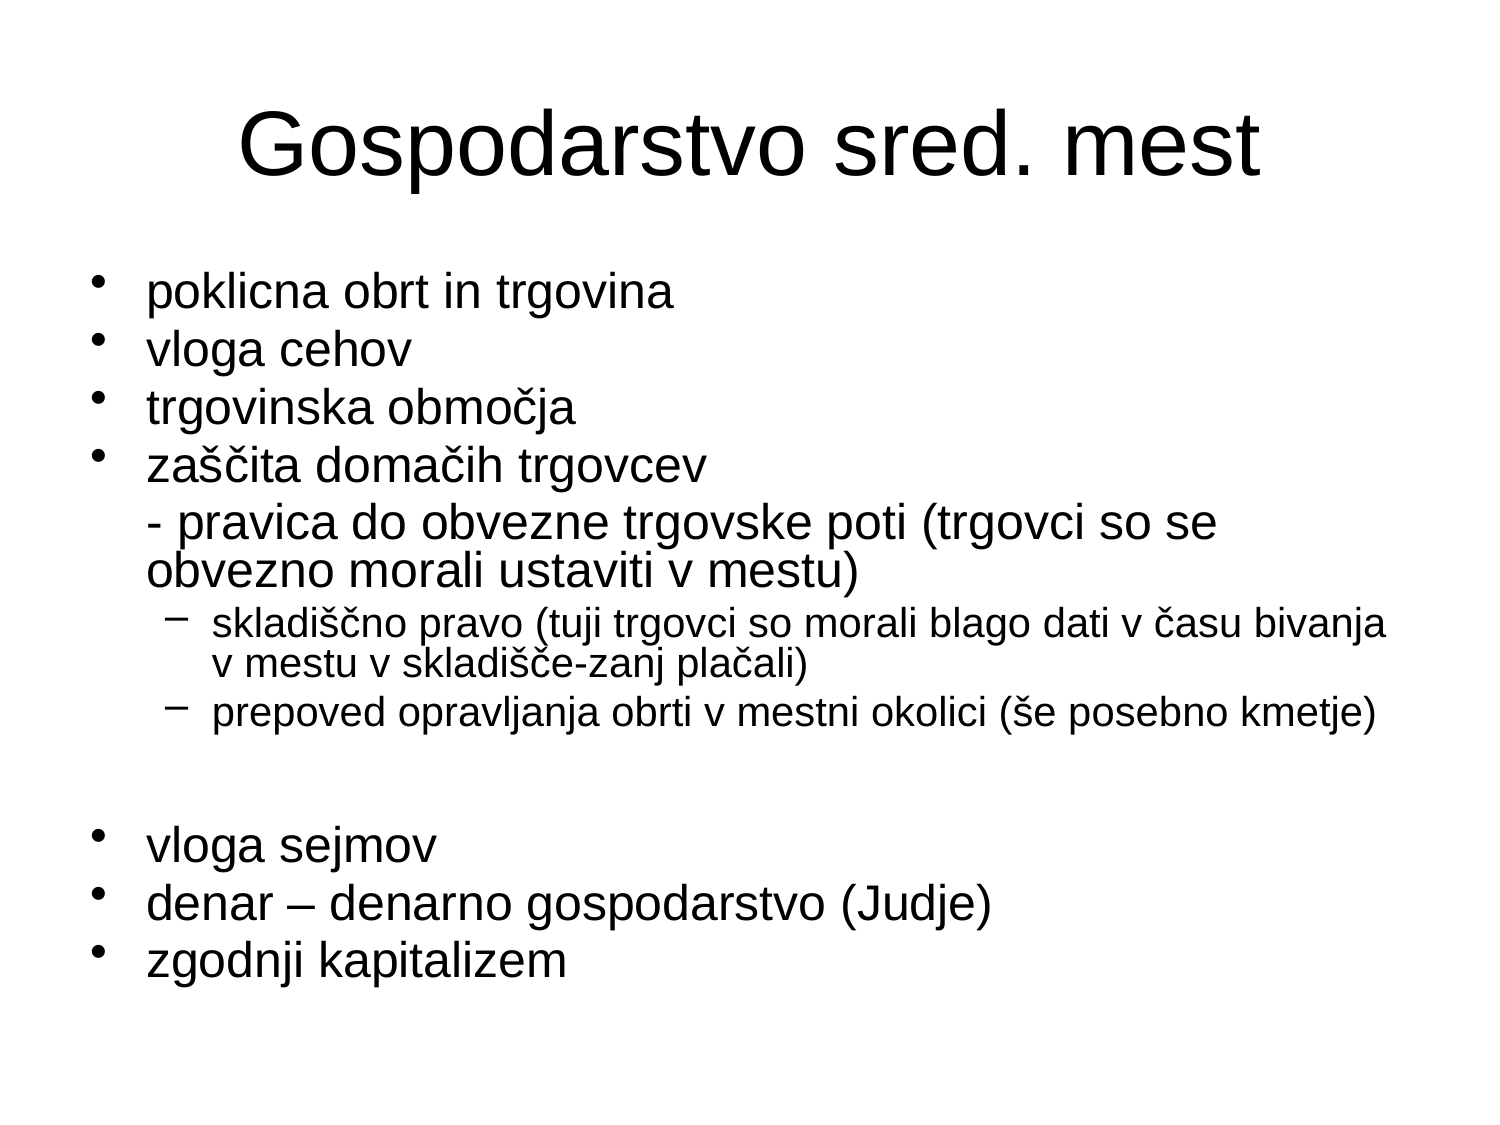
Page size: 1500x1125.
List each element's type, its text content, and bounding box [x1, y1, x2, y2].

list poklicna obrt in trgovina vloga cehov trgovinska območja zaščita domačih trgovcev - pravica do obvezne trgovske poti (trgovci so se obvezno morali ustaviti v mestu) skladiščno pravo (tuji trgovci so morali blago dati v času bivanja v mestu v skladišče-zanj plačali) prepoved opravljanja obrti v mestni okolici (še posebno kmetje) vloga sejmov denar – denarno gospodarstvo (Judje) zgodnji kapitalizem [75, 262, 1425, 1005]
title Gospodarstvo sred. mest [75, 45, 1425, 233]
